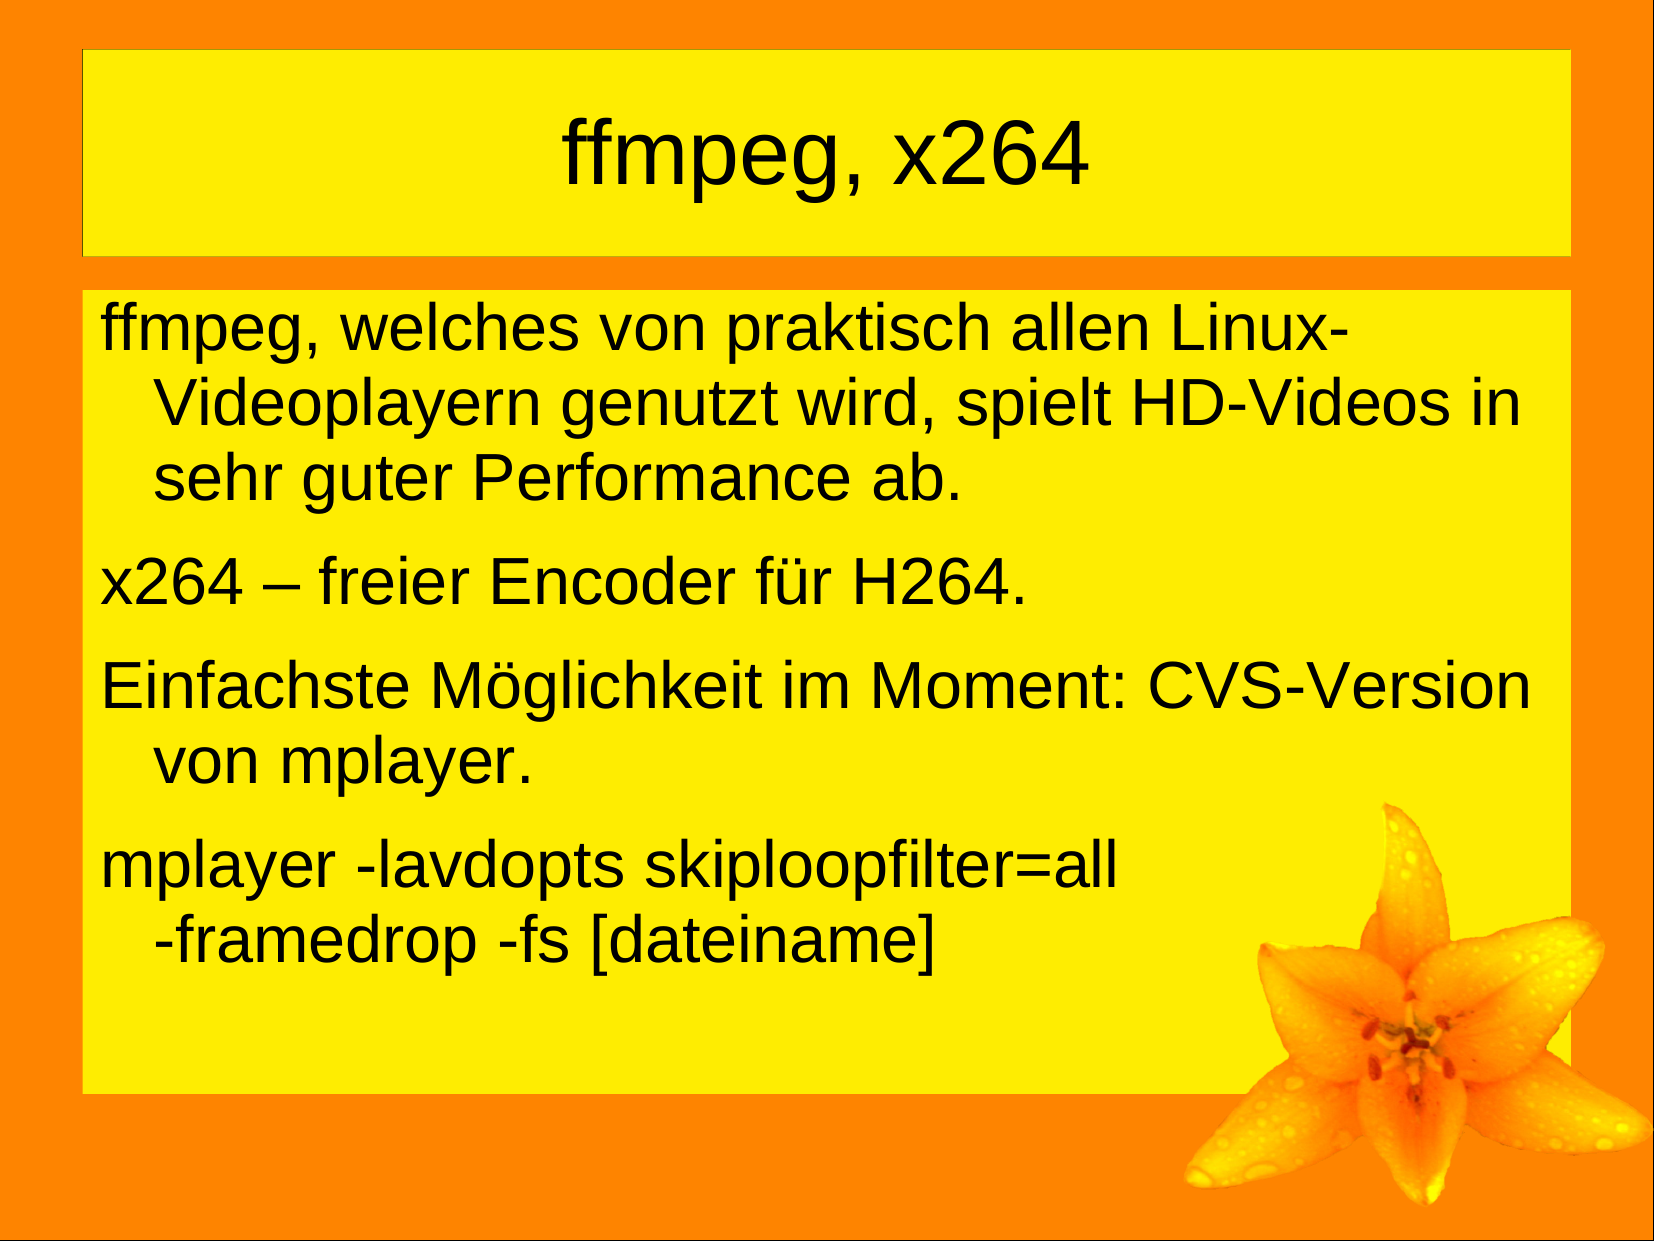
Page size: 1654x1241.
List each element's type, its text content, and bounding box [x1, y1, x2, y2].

picture [1181, 767, 1654, 1241]
text_box [0, 0, 1654, 1241]
title ffmpeg, x264 [82, 49, 1571, 257]
list ffmpeg, welches von praktisch allen Linux-Videoplayern genutzt wird, spielt HD-Videos in sehr guter Performance ab. x264 – freier Encoder für H264. Einfachste Möglichkeit im Moment: CVS-Version von mplayer. mplayer -lavdopts skiploopfilter=all -framedrop -fs [dateiname] [82, 290, 1571, 1094]
